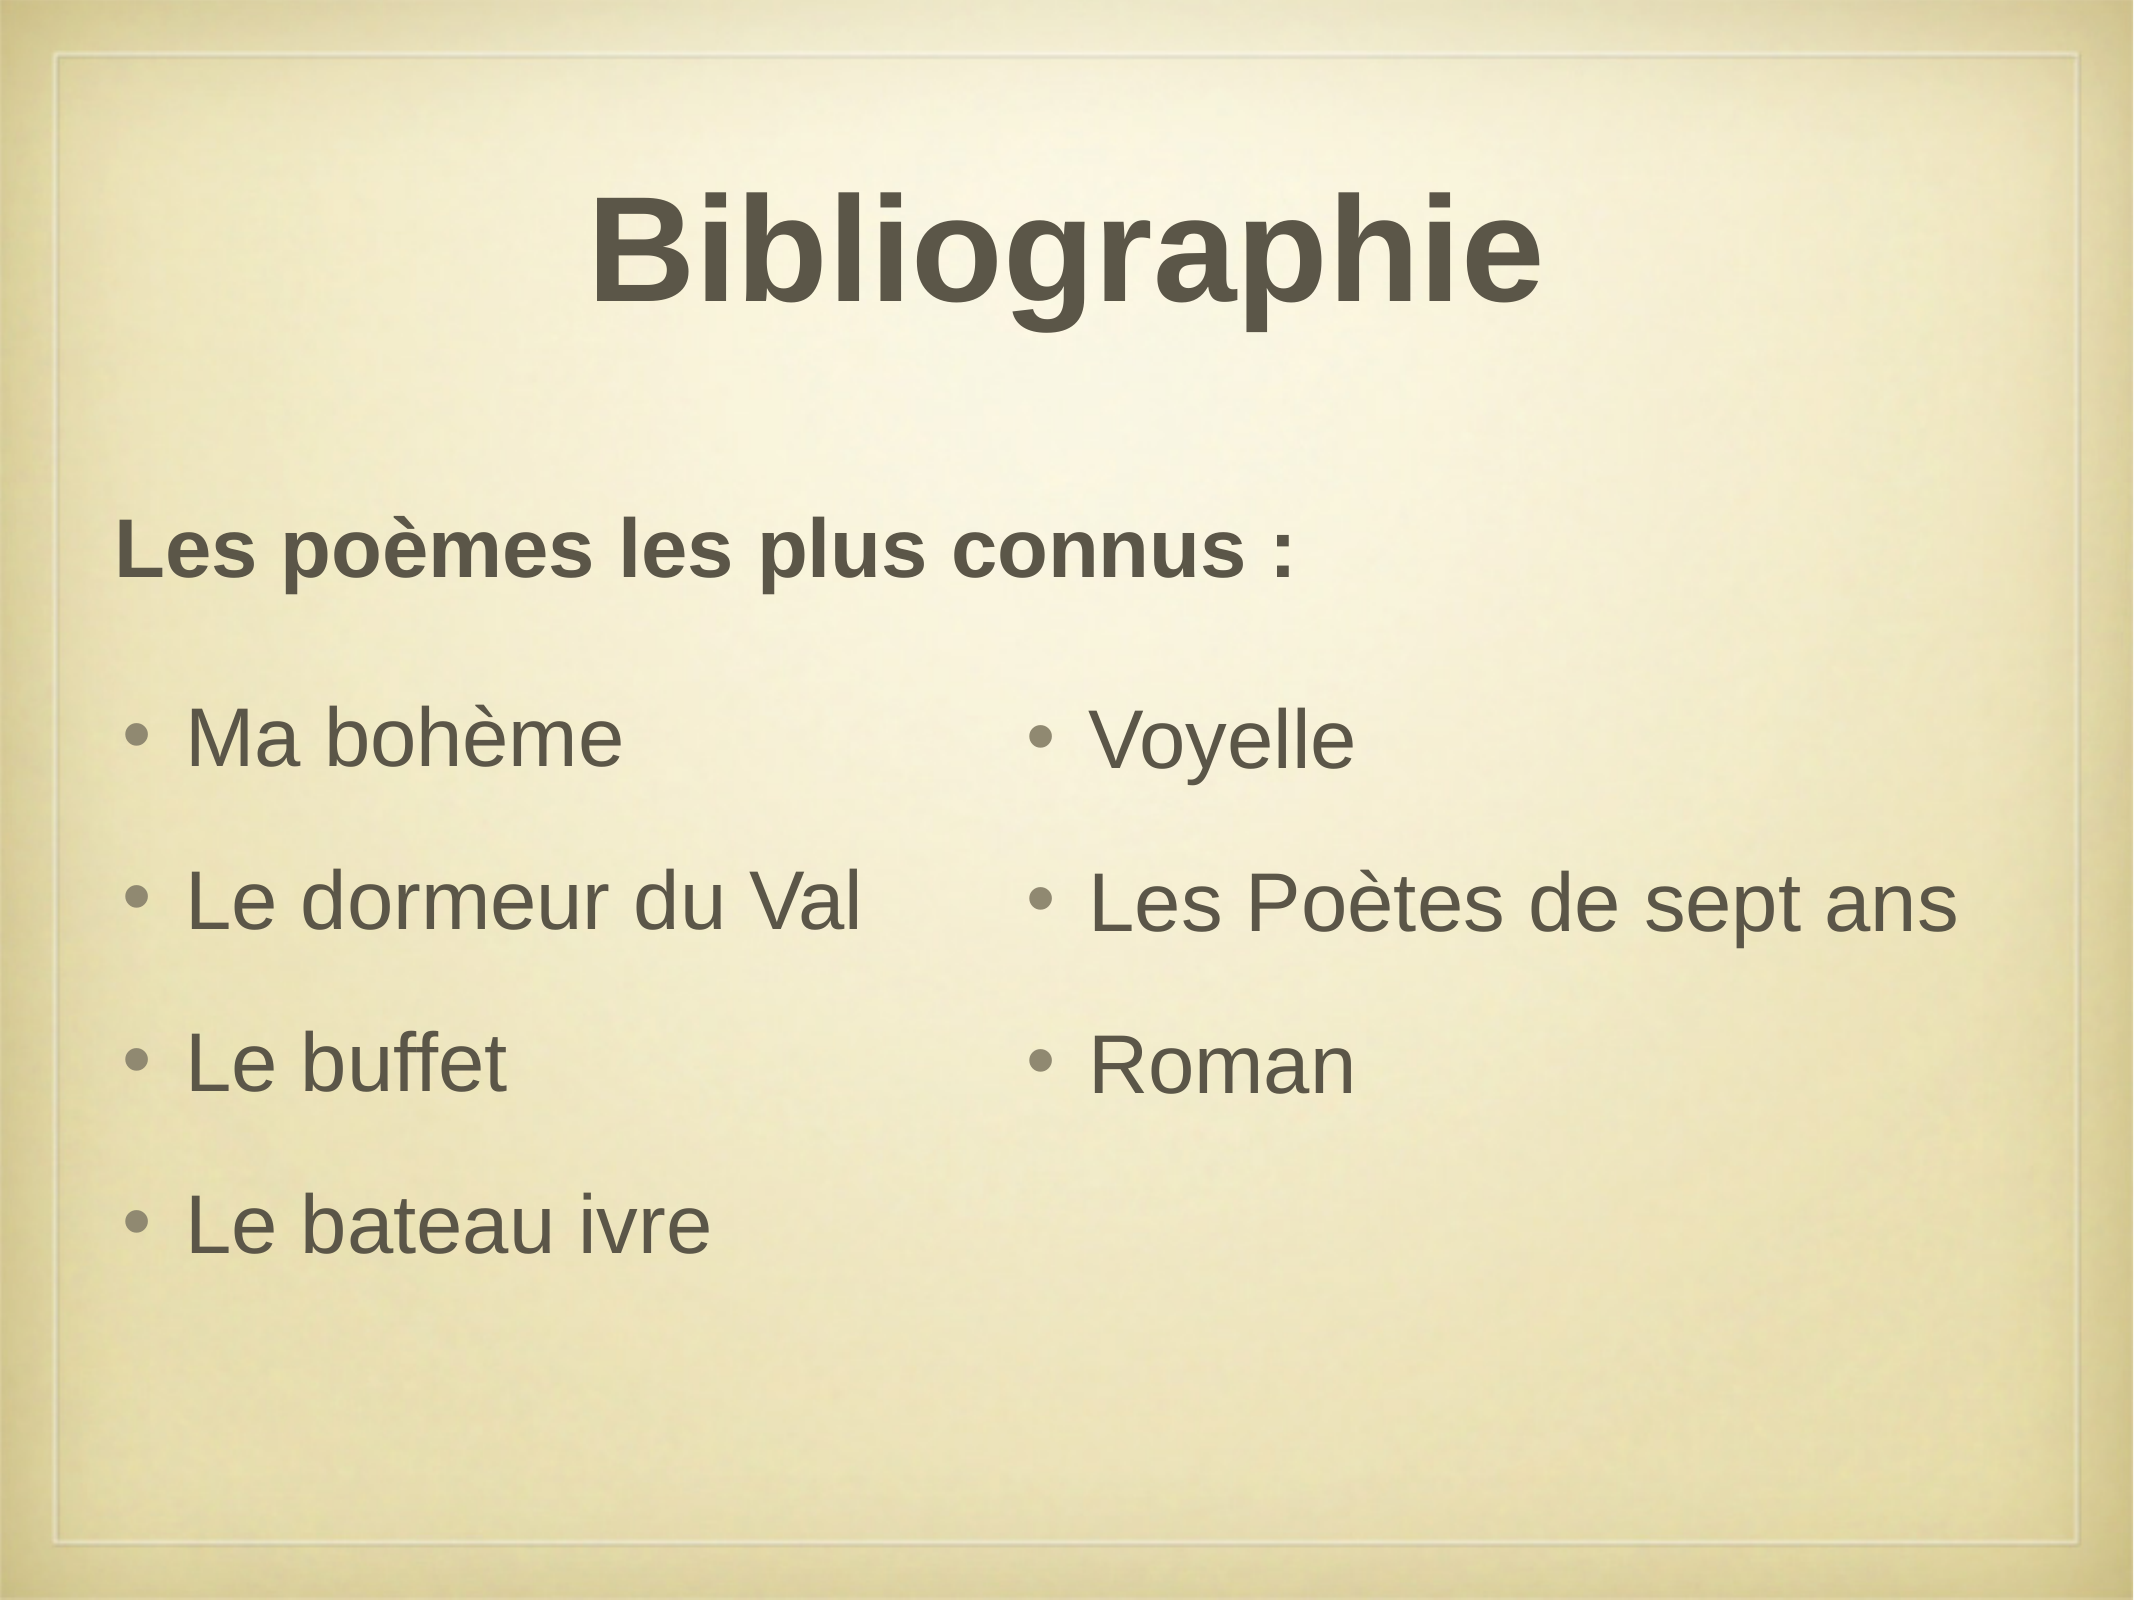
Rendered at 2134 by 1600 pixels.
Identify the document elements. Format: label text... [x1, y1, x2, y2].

list Voyelle Les Poètes de sept ans Roman [1017, 677, 2002, 1365]
text_box Les poèmes les plus connus : [114, 481, 1915, 607]
list Ma bohème Le dormeur du Val Le buffet Le bateau ivre [114, 675, 1099, 1363]
title Bibliographie [166, 89, 1967, 394]
picture [0, 0, 2134, 1600]
